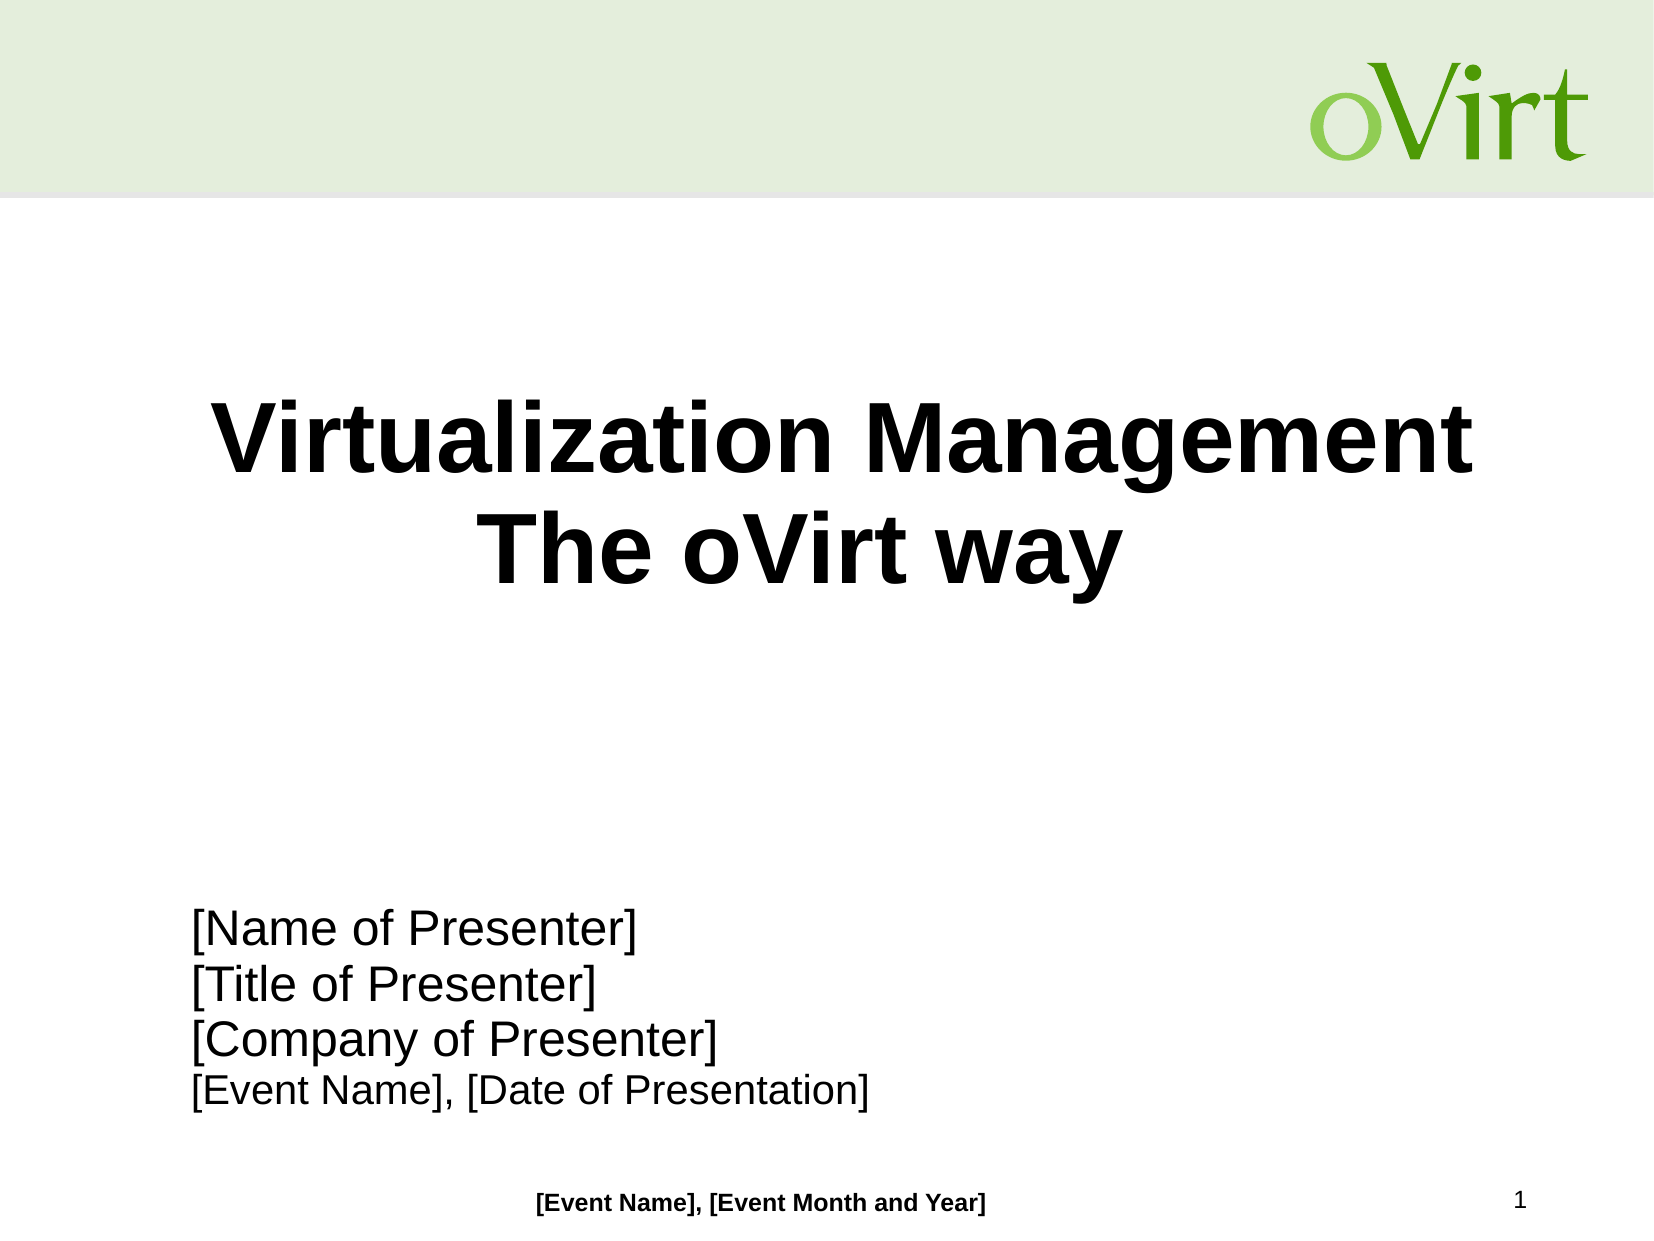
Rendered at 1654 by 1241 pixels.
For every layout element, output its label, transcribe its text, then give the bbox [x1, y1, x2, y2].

text_box Virtualization Management The oVirt way [112, 374, 1549, 613]
text_box [Name of Presenter] [Title of Presenter] [Company of Presenter] [Event Name], [Date of Presentation] [176, 669, 1549, 1122]
